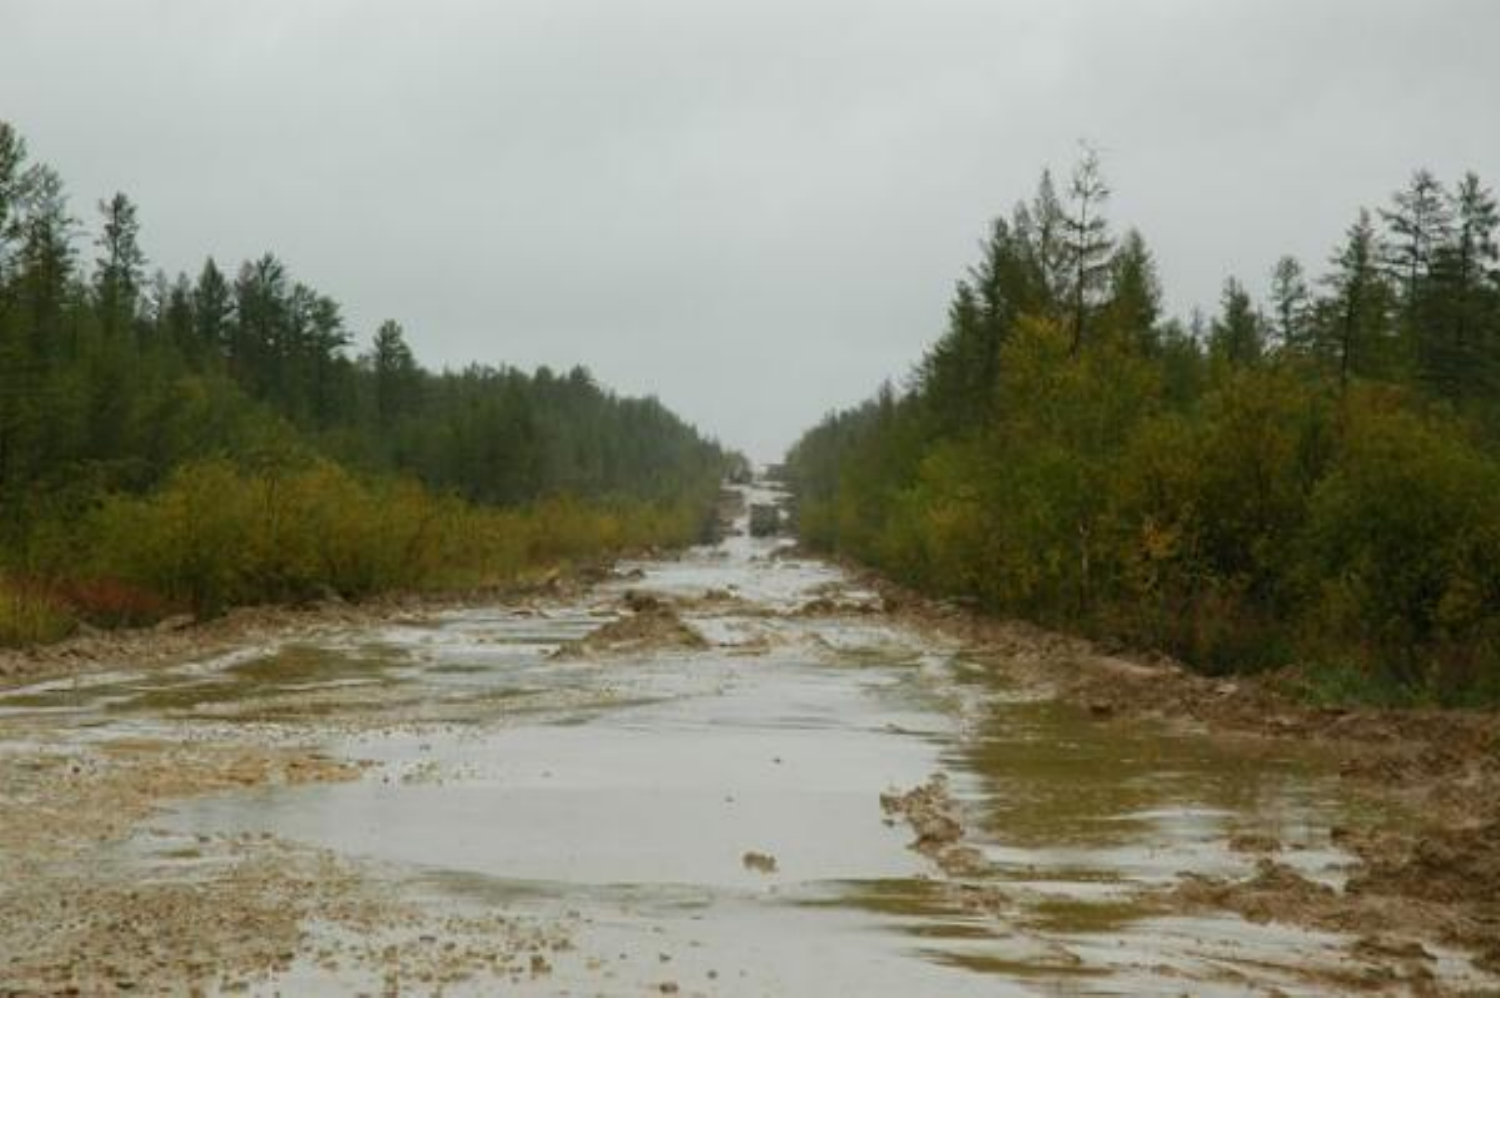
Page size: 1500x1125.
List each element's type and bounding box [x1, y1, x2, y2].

picture [0, 0, 1500, 998]
